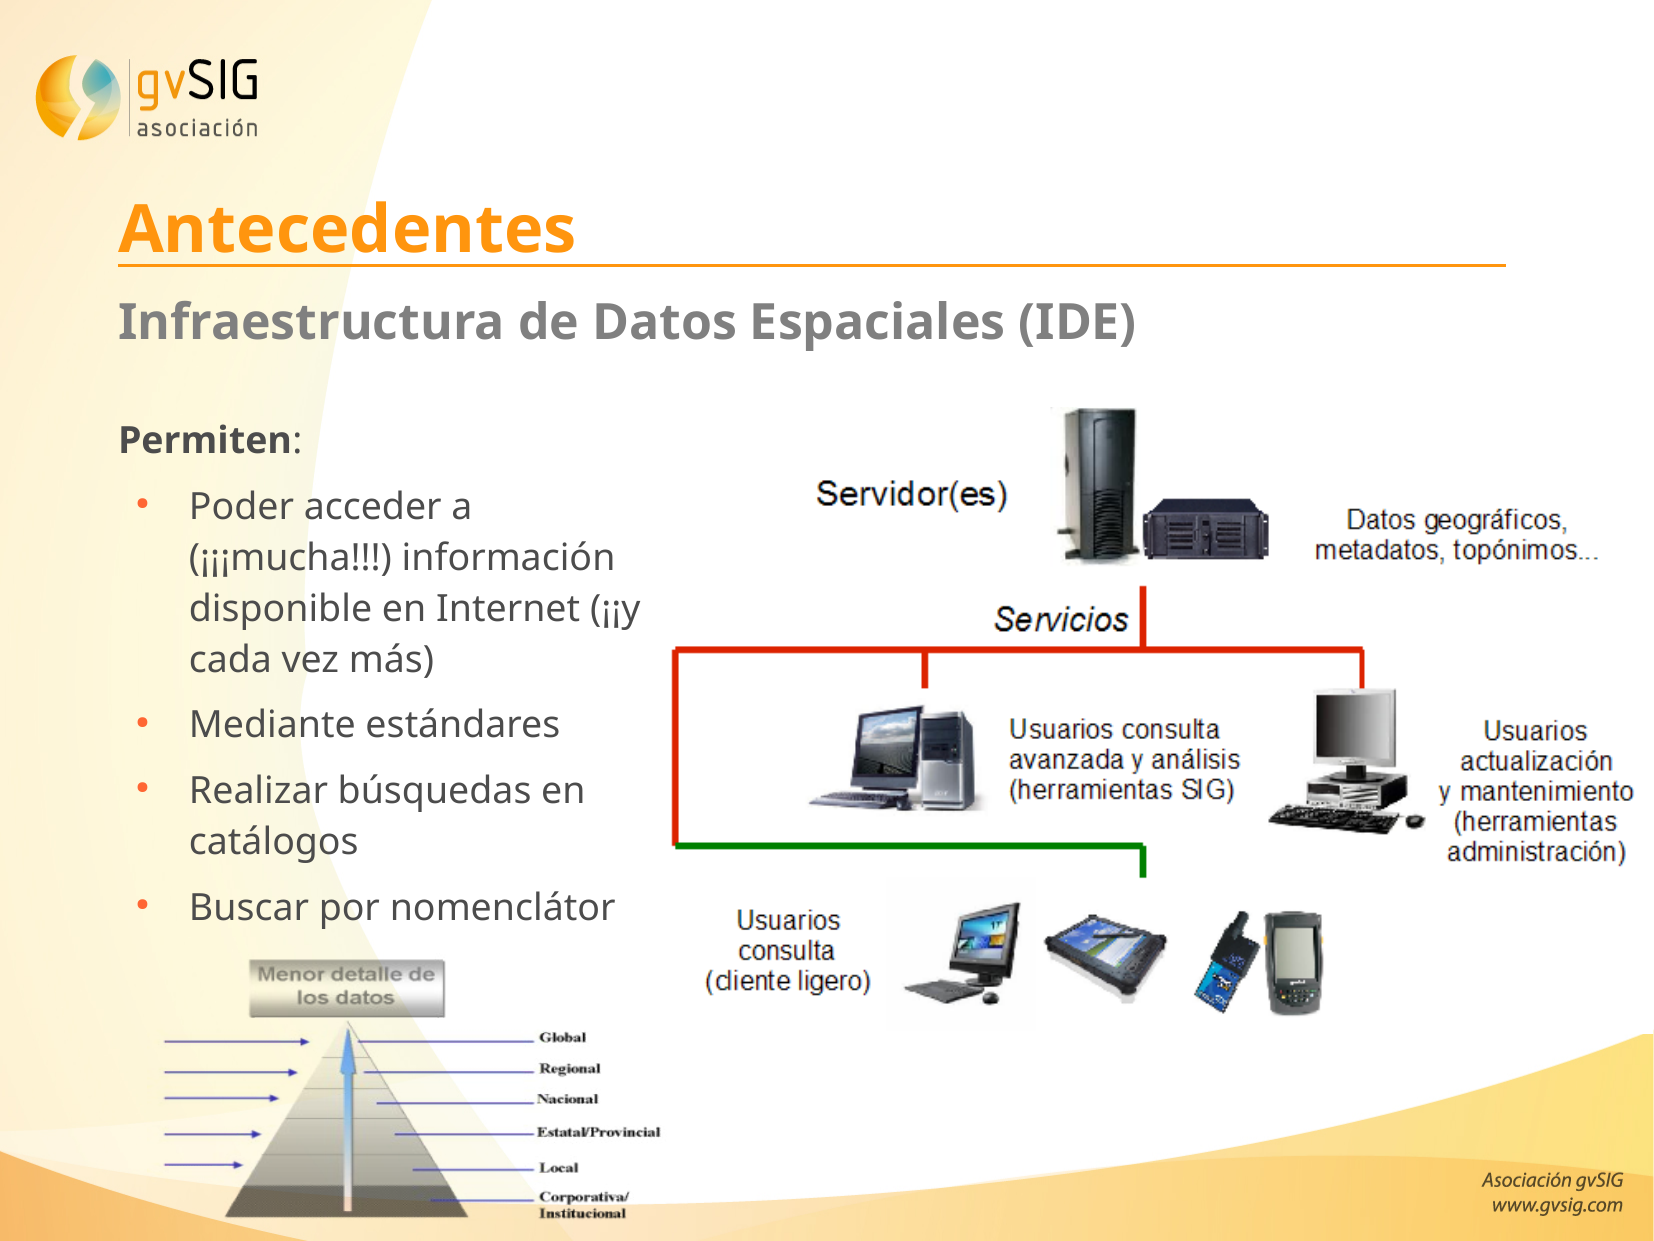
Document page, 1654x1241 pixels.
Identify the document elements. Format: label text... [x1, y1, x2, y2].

picture [0, 0, 1654, 1241]
list Permiten: Poder acceder a (¡¡¡mucha!!!) información disponible en Internet (¡¡y cada vez más) Mediante estándares Realizar búsquedas en catálogos Buscar por nomenclátor [118, 413, 650, 1127]
title Antecedentes [118, 177, 1607, 276]
title Infraestructura de Datos Espaciales (IDE) [118, 276, 1477, 365]
